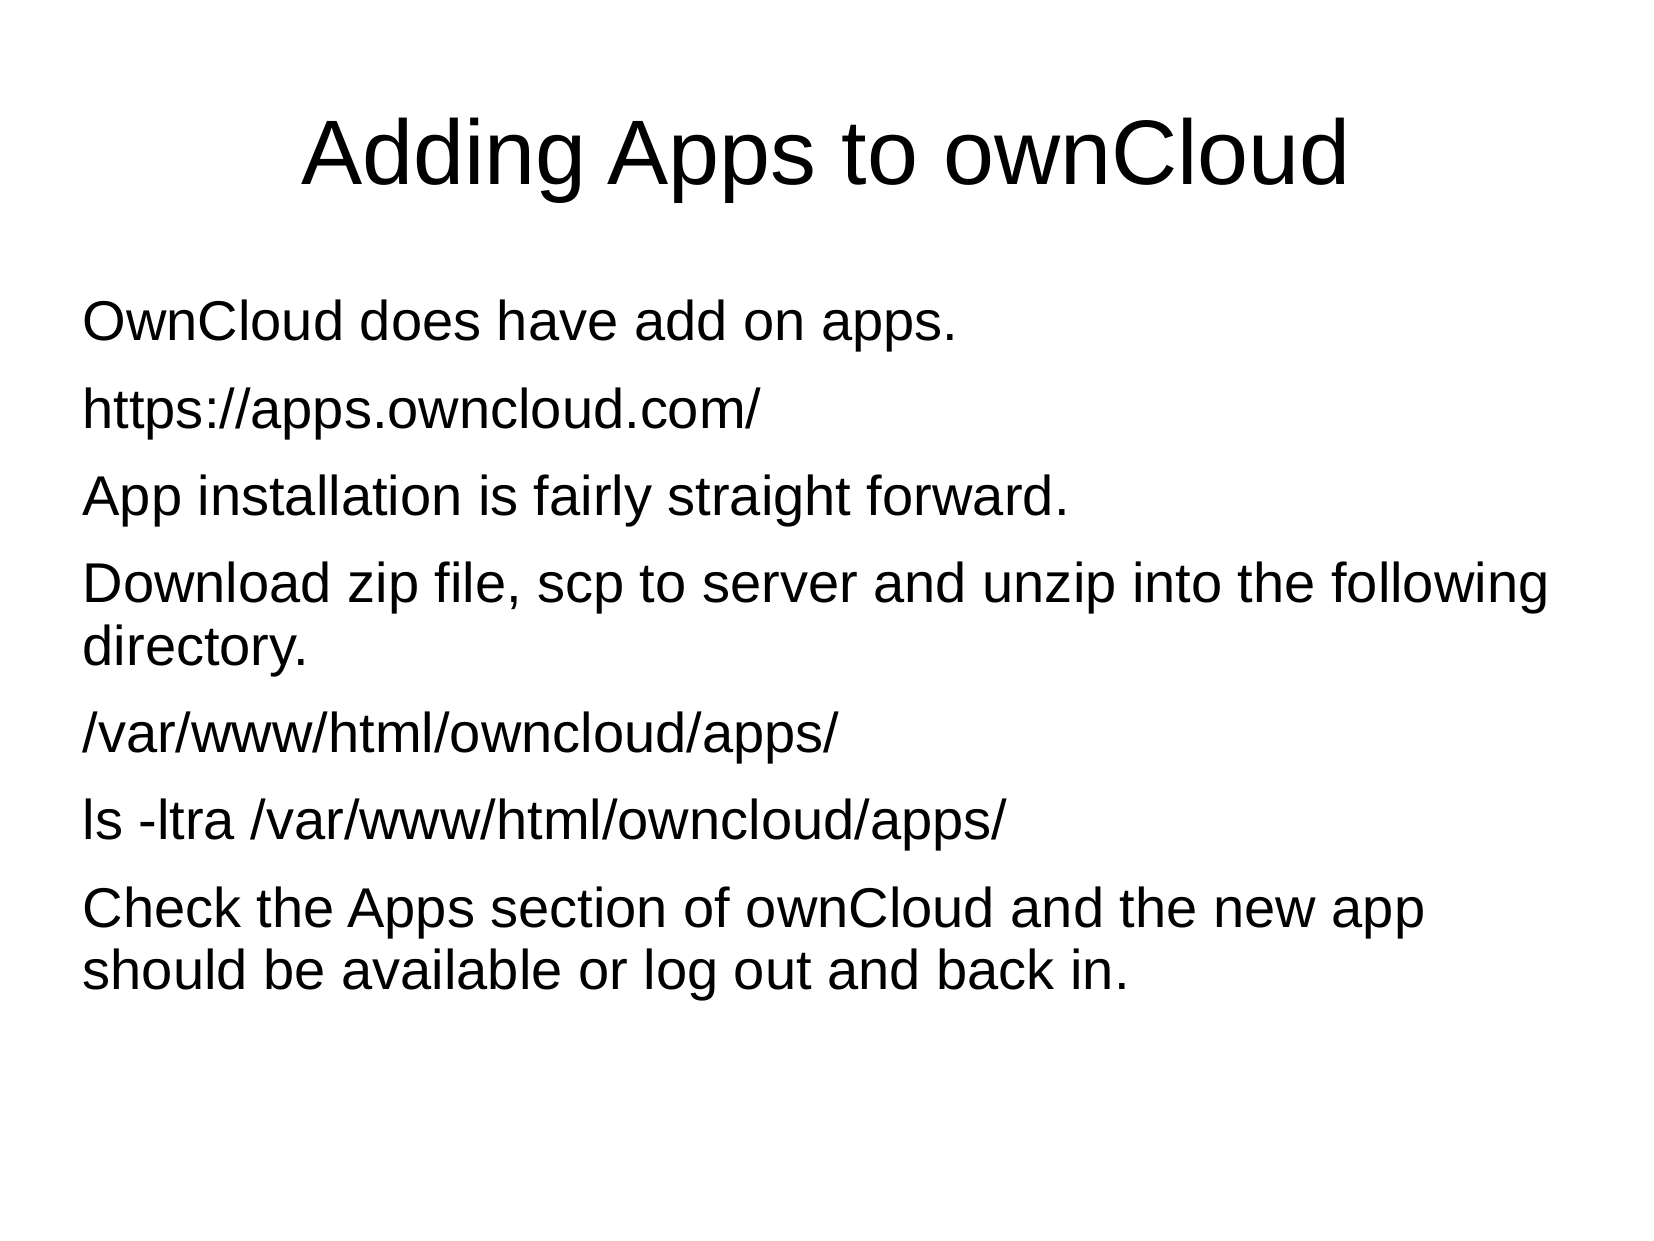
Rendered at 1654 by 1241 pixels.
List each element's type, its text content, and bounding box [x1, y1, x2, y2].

list OwnCloud does have add on apps. https://apps.owncloud.com/ App installation is fairly straight forward. Download zip file, scp to server and unzip into the following directory. /var/www/html/owncloud/apps/ ls -ltra /var/www/html/owncloud/apps/ Check the Apps section of ownCloud and the new app should be available or log out and back in. [82, 290, 1571, 1010]
title Adding Apps to ownCloud [82, 49, 1571, 257]
